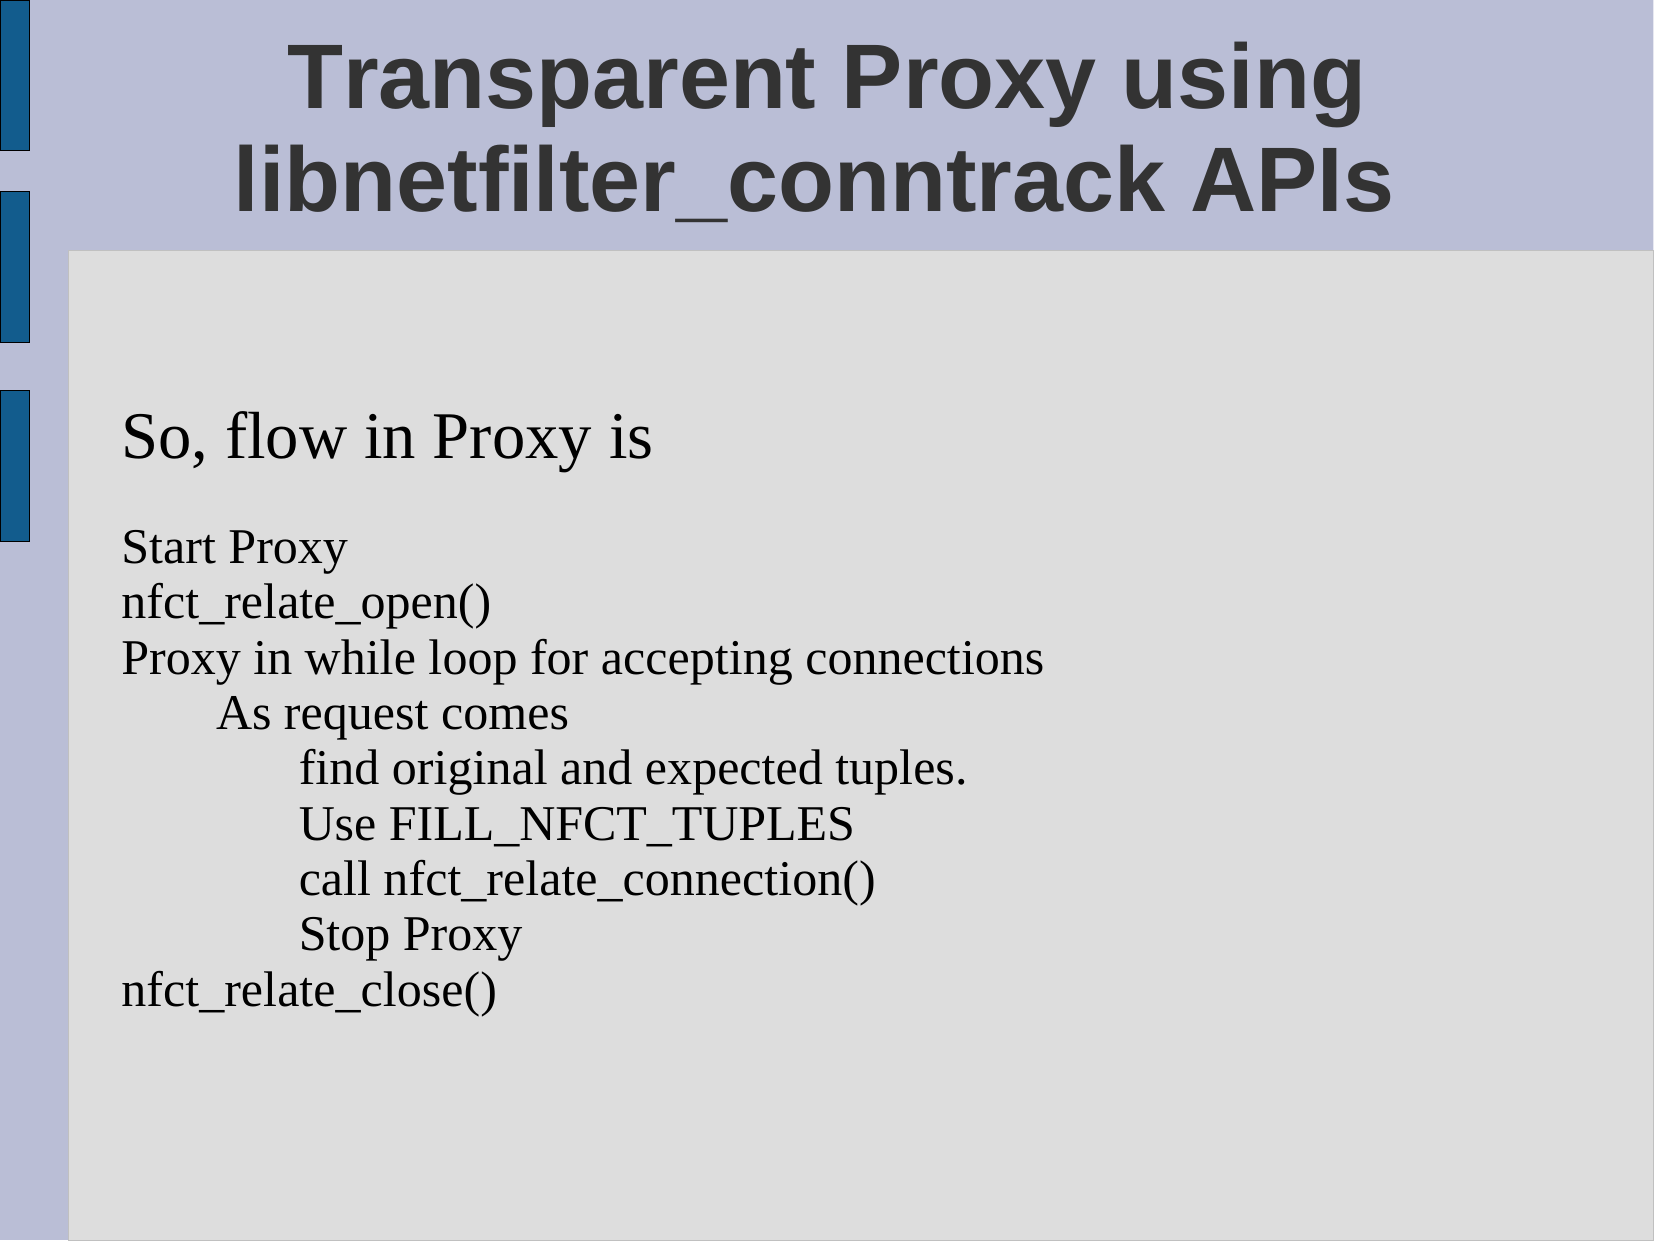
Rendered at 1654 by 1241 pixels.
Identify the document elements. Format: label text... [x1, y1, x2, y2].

text_box So, flow in Proxy is Start Proxy nfct_relate_open() Proxy in while loop for accepting connections As request comes find original and expected tuples. Use FILL_NFCT_TUPLES call nfct_relate_connection() Stop Proxy nfct_relate_close() [121, 344, 1534, 1127]
title Transparent Proxy using libnetfilter_conntrack APIs [121, 24, 1534, 232]
